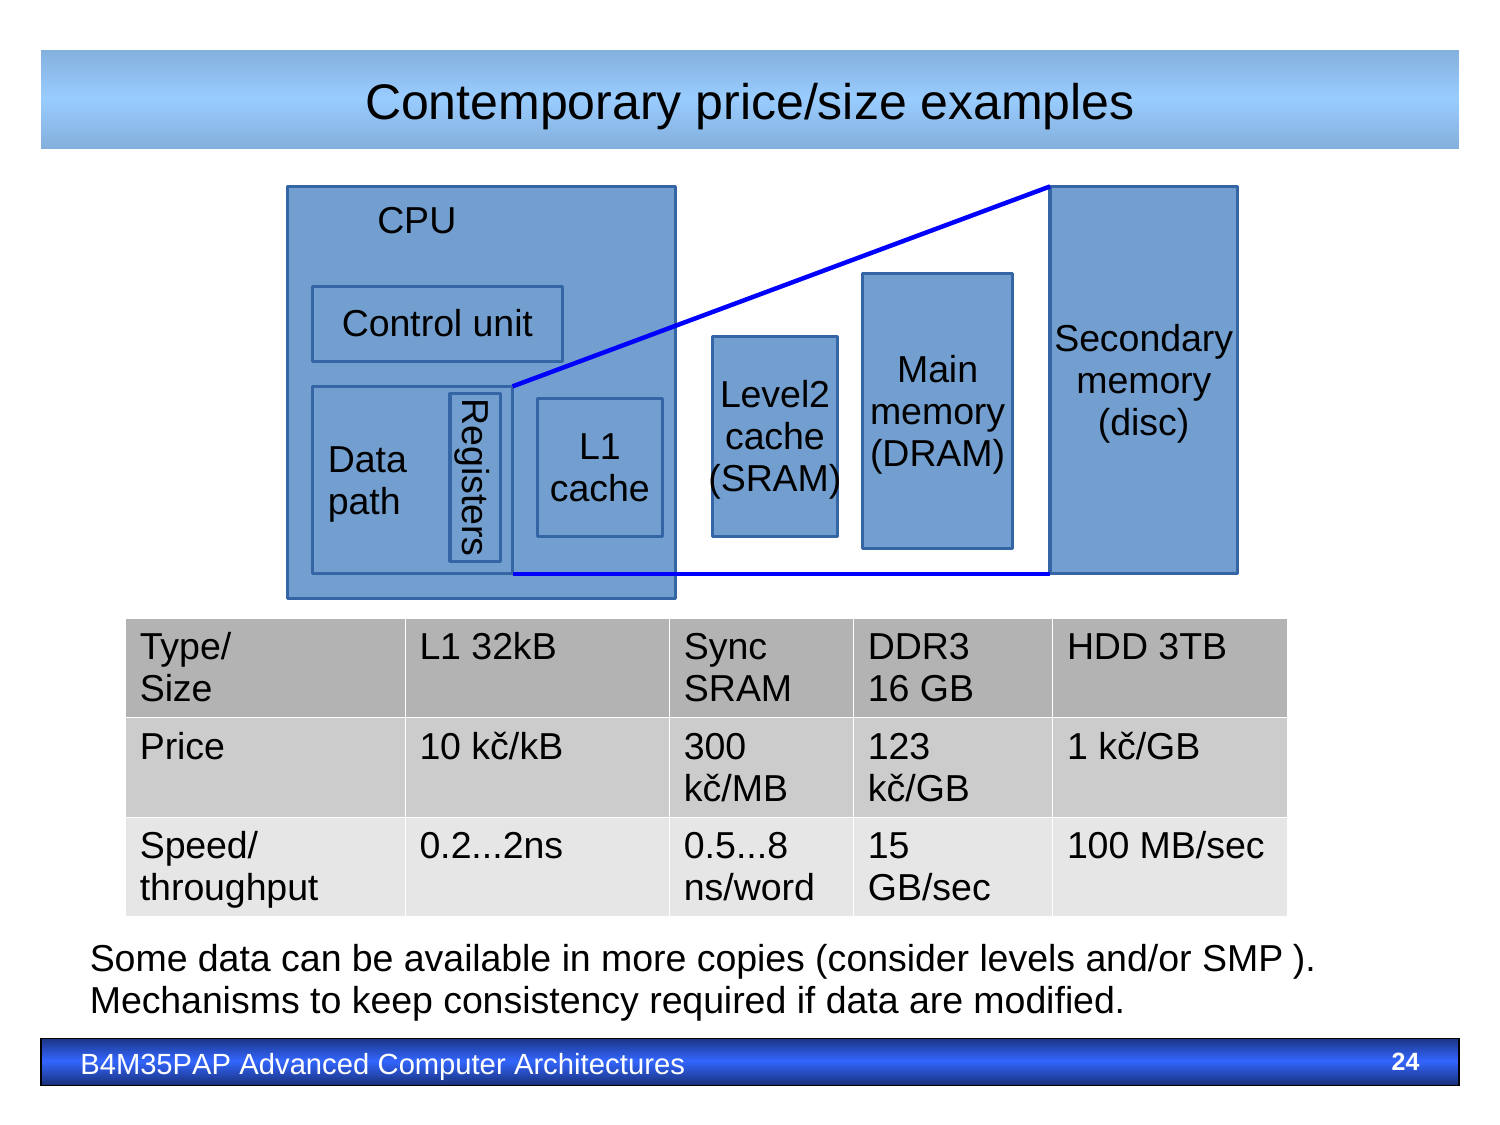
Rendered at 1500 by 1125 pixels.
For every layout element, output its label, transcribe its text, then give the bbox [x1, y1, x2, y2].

table_cell 15 GB/sec [854, 818, 1052, 916]
table_cell 100 MB/sec [1053, 818, 1287, 916]
text_box Level2 cache (SRAM) [712, 336, 838, 537]
text_box Secondary memory (disc) [1050, 186, 1238, 574]
table_header DDR3 16 GB [854, 619, 1052, 717]
table_cell 0.2...2ns [406, 818, 669, 916]
table_cell 0.5...8 ns/word [670, 818, 853, 916]
table_header HDD 3TB [1053, 619, 1287, 717]
text_box Control unit [312, 286, 563, 362]
table_cell Speed/ throughput [126, 818, 405, 916]
text_box Some data can be available in more copies (consider levels and/or SMP ). Mechanisms to keep consistency required if data are modified. [75, 930, 1376, 1030]
text_box Data path [312, 386, 513, 574]
table_header Type/ Size [126, 619, 405, 717]
text_box Registers [450, 393, 501, 562]
text_box CPU [362, 192, 526, 274]
table_cell Price [126, 718, 405, 817]
table_header L1 32kB [406, 619, 669, 717]
table_cell 123 kč/GB [854, 718, 1052, 817]
text_box L1 cache [537, 398, 663, 537]
text_box [513, 329, 676, 572]
title Contemporary price/size examples [41, 50, 1459, 149]
table_header Sync SRAM [670, 619, 853, 717]
text_box Main memory (DRAM) [862, 273, 1013, 549]
text_box [287, 186, 676, 599]
table_cell 300 kč/MB [670, 718, 853, 817]
table_cell 10 kč/kB [406, 718, 669, 817]
table_cell 1 kč/GB [1053, 718, 1287, 817]
